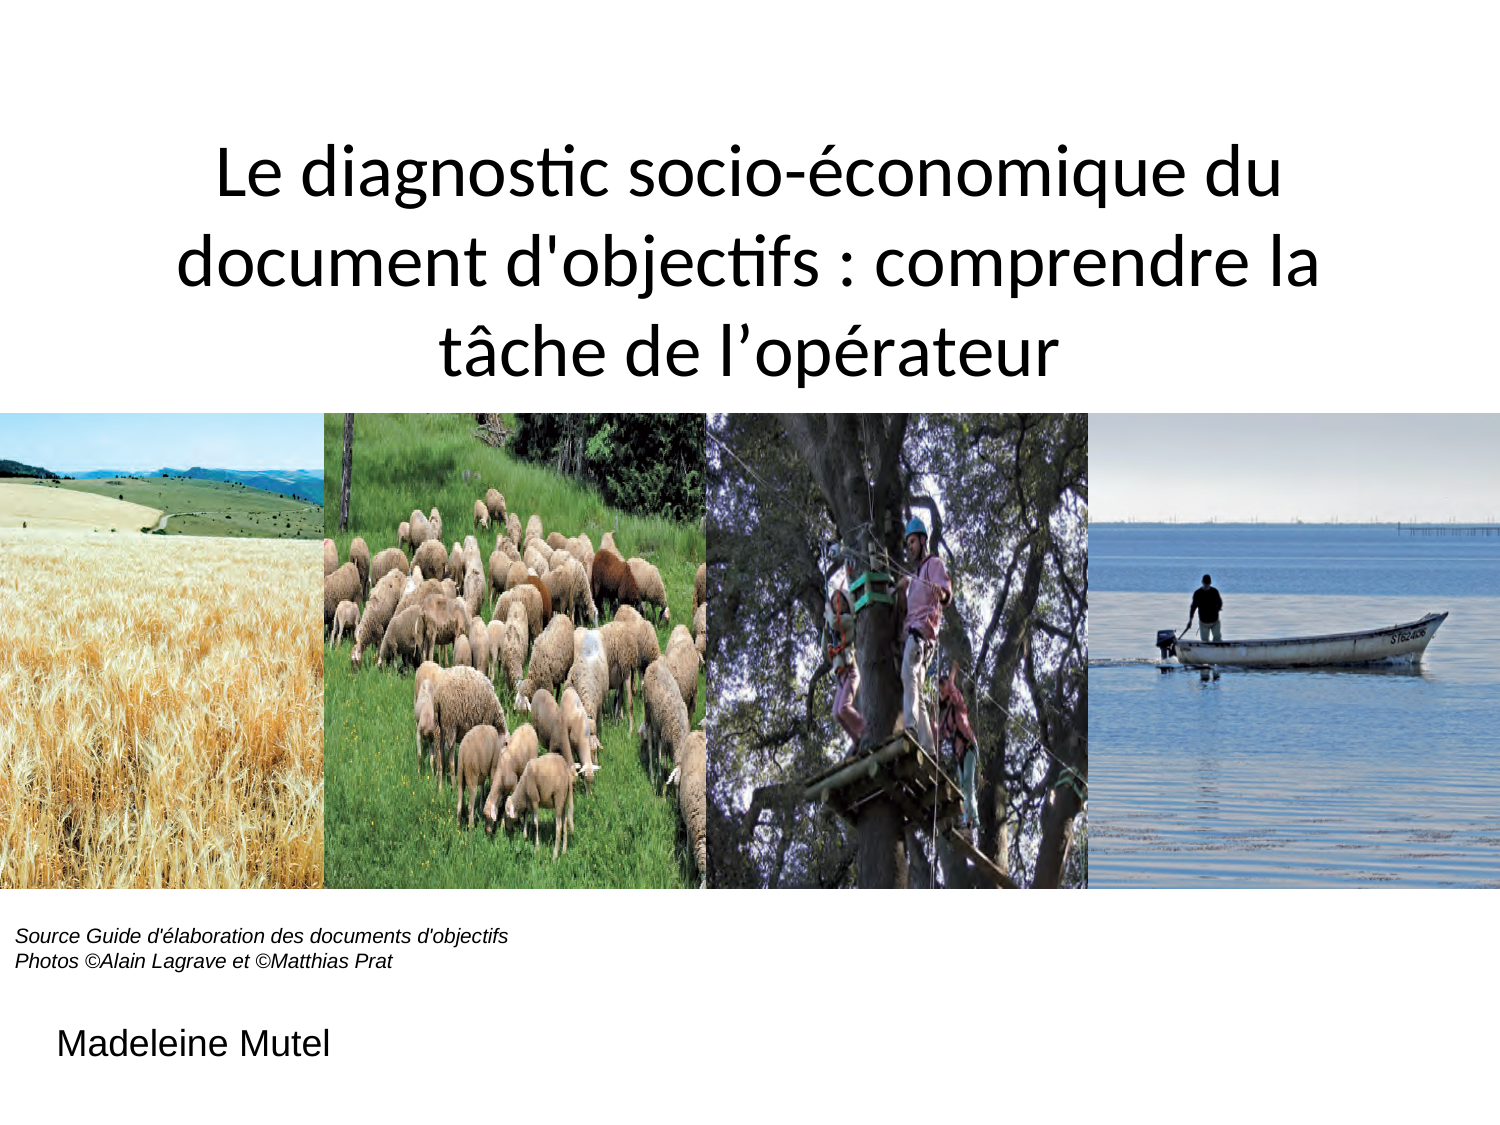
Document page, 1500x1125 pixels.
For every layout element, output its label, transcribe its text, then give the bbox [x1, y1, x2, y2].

text_box Source Guide d'élaboration des documents d'objectifs Photos ©Alain Lagrave et ©Matthias Prat [0, 915, 886, 1010]
text_box Madeleine Mutel [41, 1011, 346, 1071]
picture [0, 413, 1500, 889]
title Le diagnostic socio-économique du document d'objectifs : comprendre la tâche de l’opérateur [112, 113, 1388, 355]
